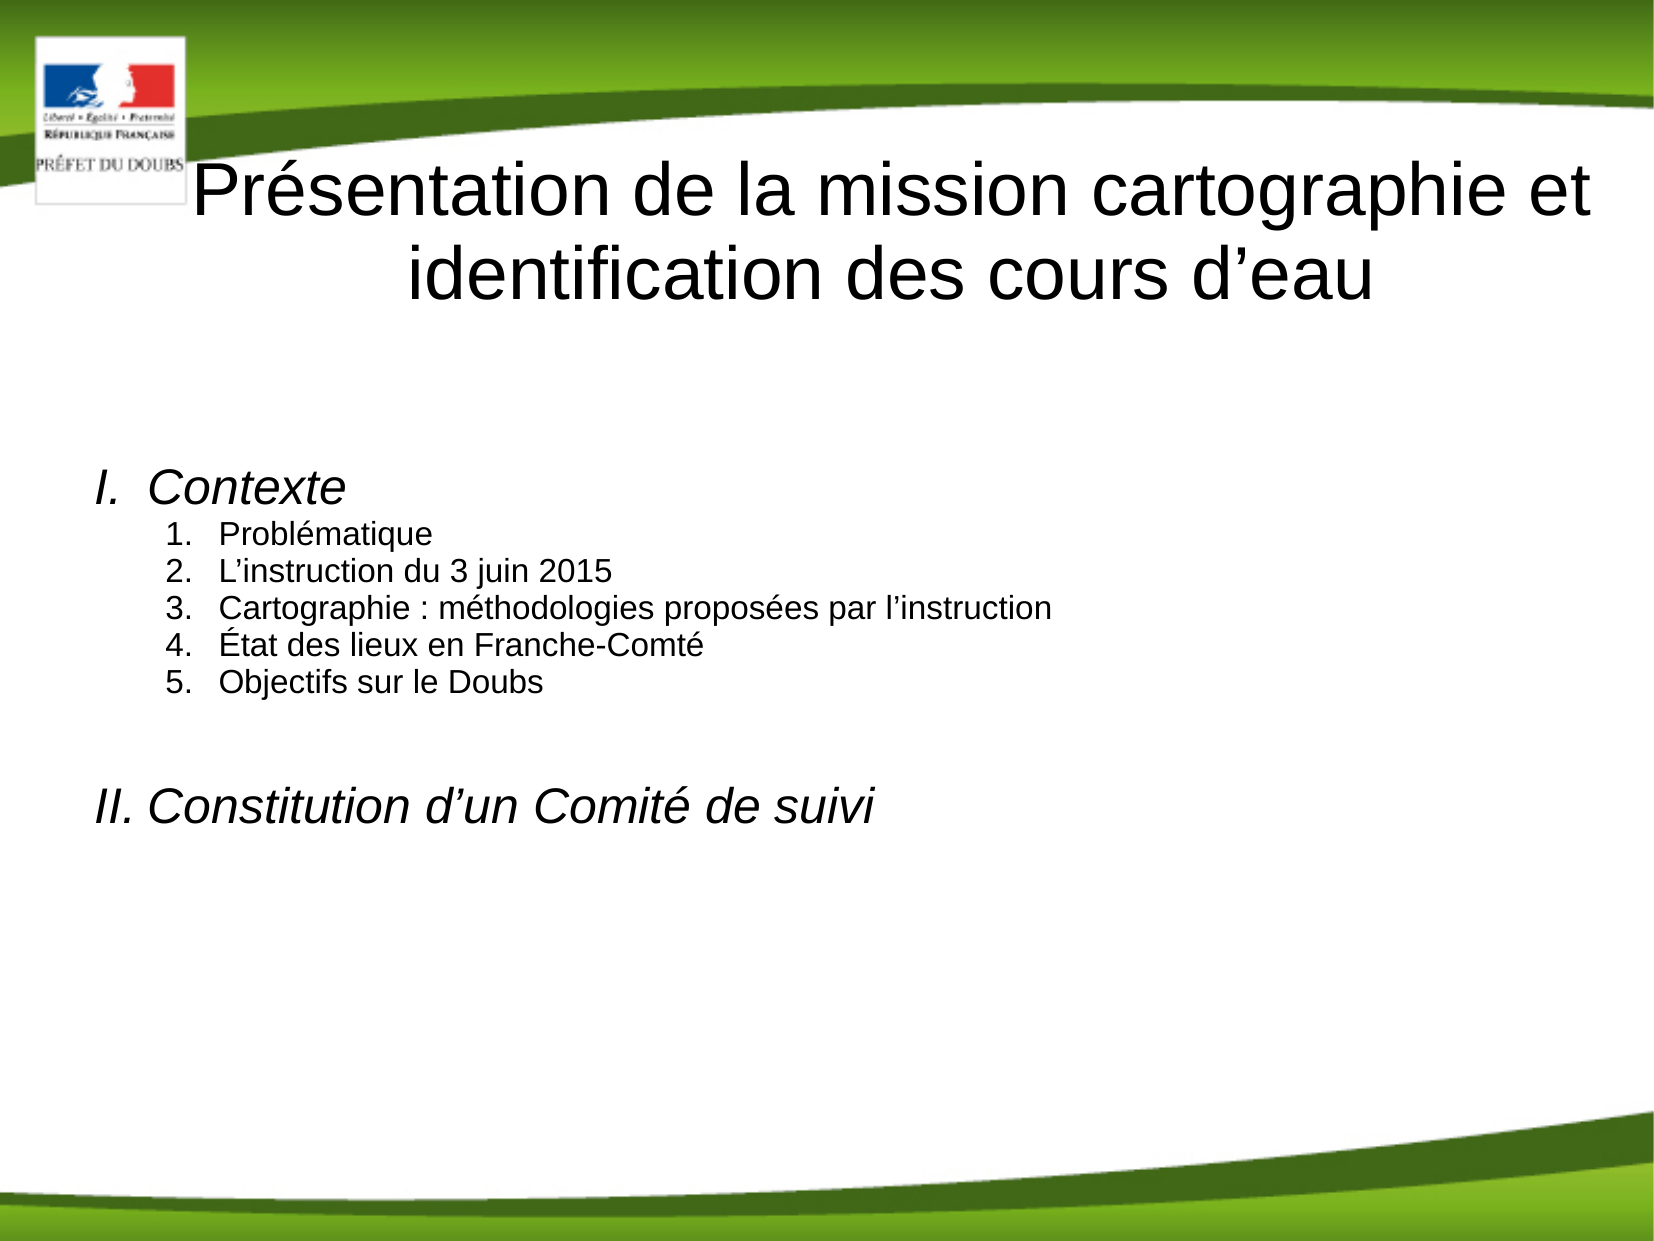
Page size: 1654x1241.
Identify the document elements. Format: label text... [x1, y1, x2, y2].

picture [0, 0, 1654, 1241]
list Contexte Problématique L’instruction du 3 juin 2015 Cartographie : méthodologies proposées par l’instruction État des lieux en Franche-Comté Objectifs sur le Doubs Constitution d’un Comité de suivi [76, 348, 1565, 1174]
title Présentation de la mission cartographie et identification des cours d’eau [147, 147, 1636, 316]
